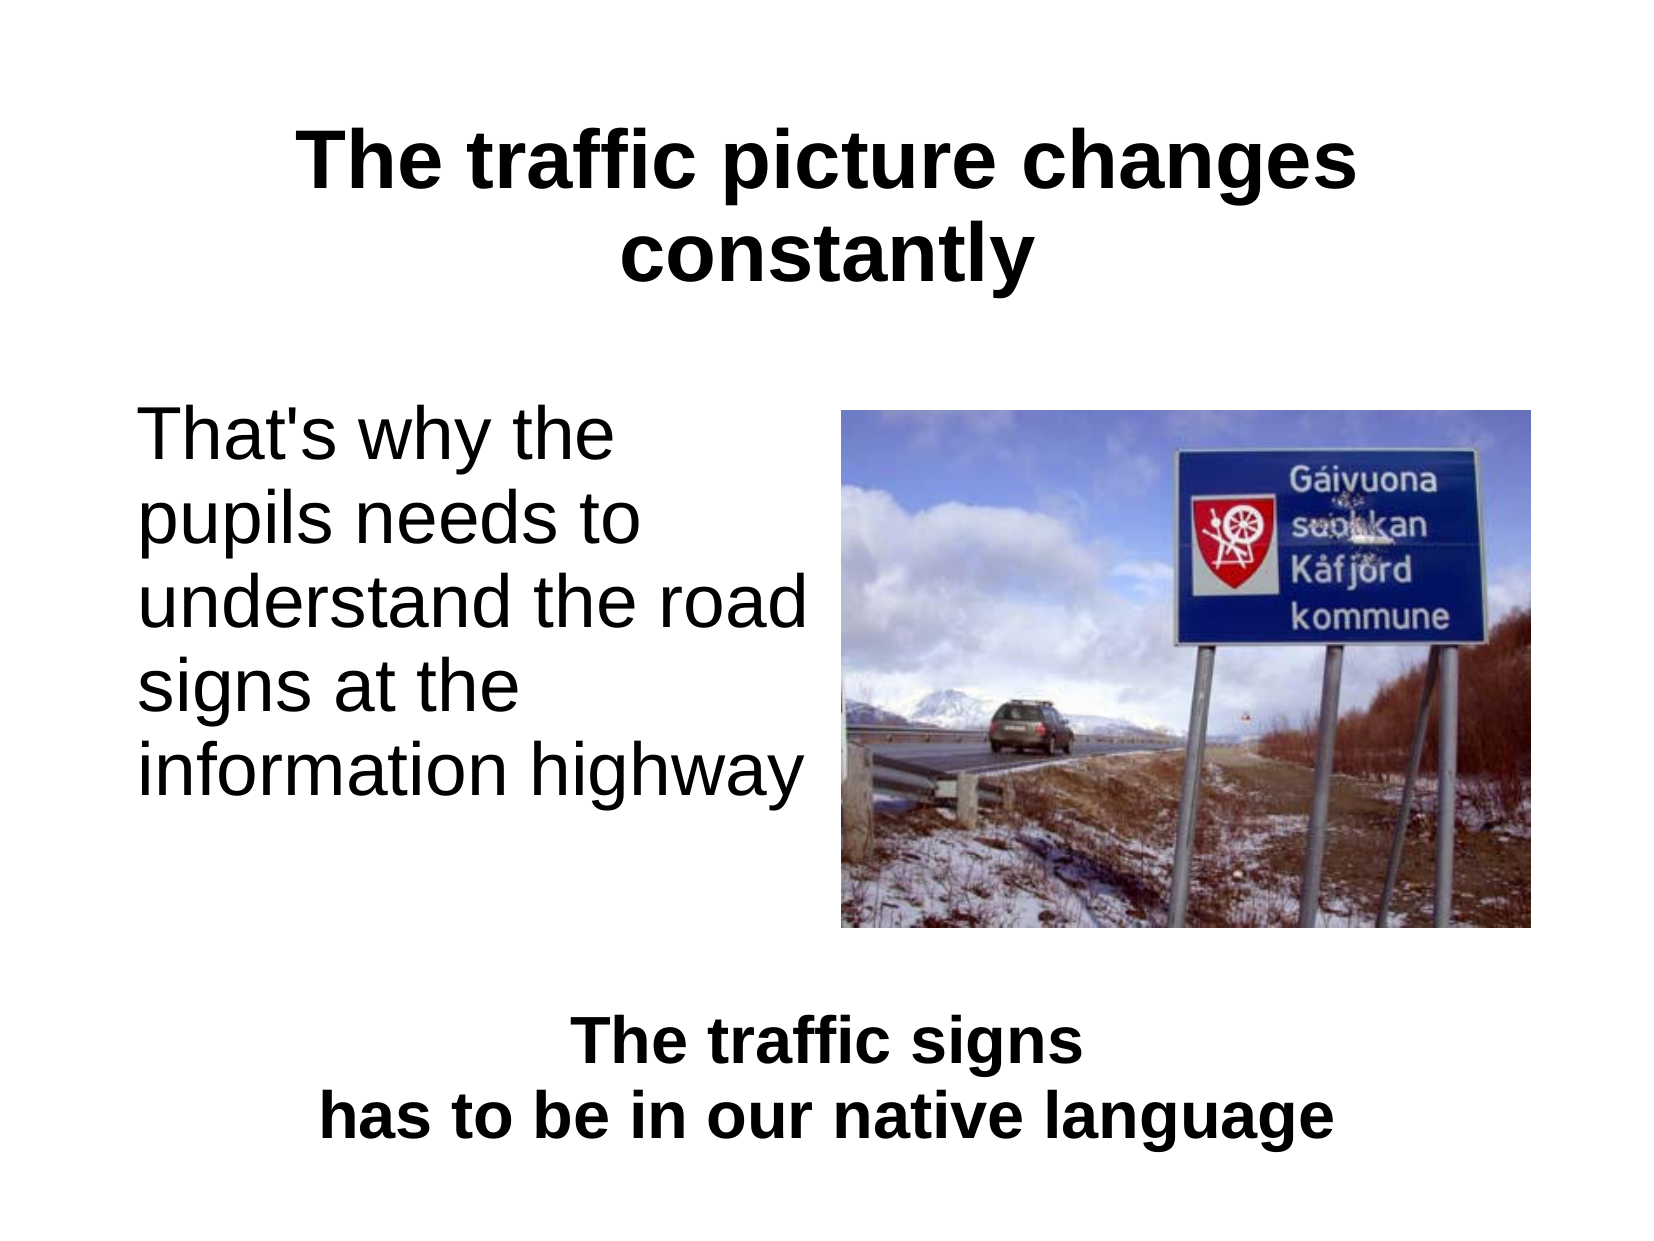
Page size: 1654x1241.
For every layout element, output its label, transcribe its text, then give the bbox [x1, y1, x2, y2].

picture [841, 410, 1531, 928]
title The traffic signs has to be in our native language [121, 983, 1534, 1173]
title The traffic picture changes constantly [121, 76, 1534, 337]
list That's why the pupils needs to understand the road signs at the information highway [121, 392, 811, 921]
